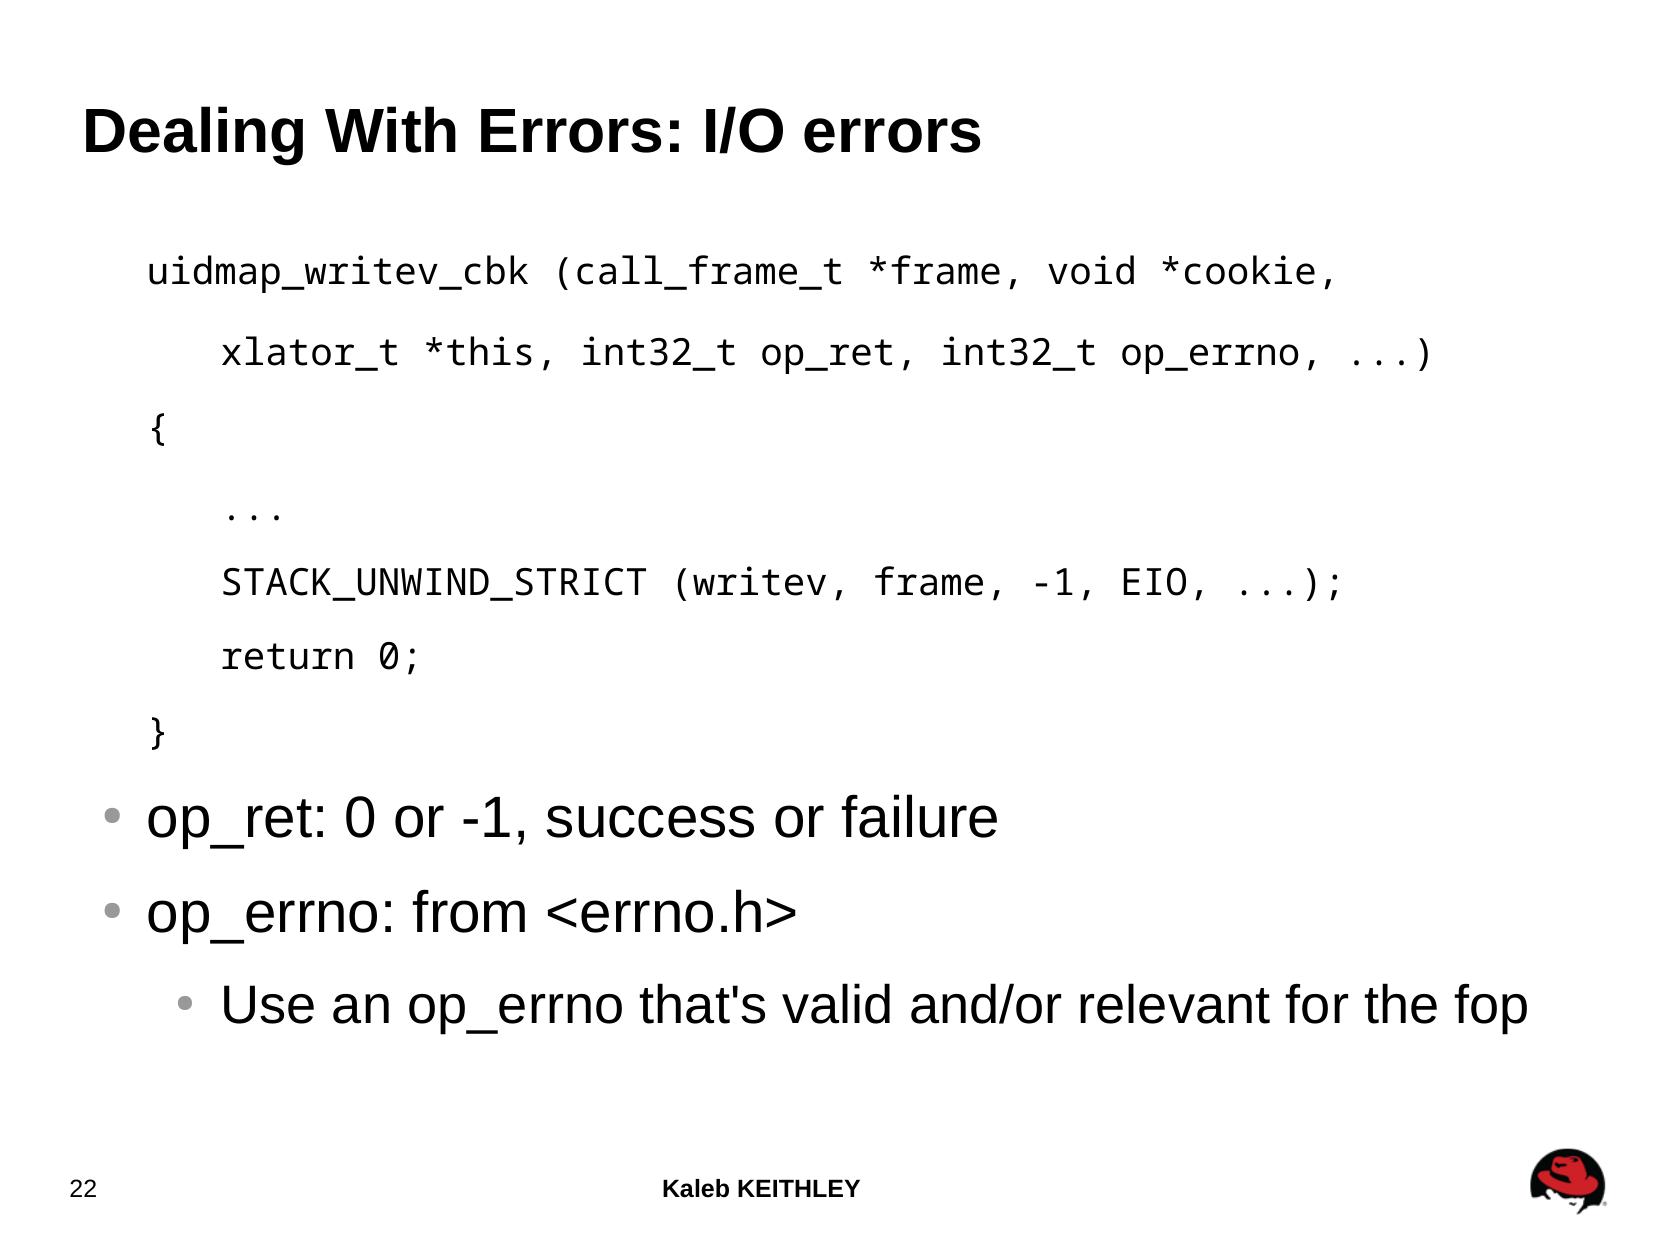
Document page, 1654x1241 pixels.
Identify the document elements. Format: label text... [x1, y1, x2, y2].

title Dealing With Errors: I/O errors [82, 37, 1571, 226]
list uidmap_writev_cbk (call_frame_t *frame, void *cookie, xlator_t *this, int32_t op_ret, int32_t op_errno, ...) { ... STACK_UNWIND_STRICT (writev, frame, -1, EIO, ...); return 0; } op_ret: 0 or -1, success or failure op_errno: from <errno.h> Use an op_errno that's valid and/or relevant for the fop [86, 244, 1576, 1039]
picture [1529, 1146, 1613, 1224]
